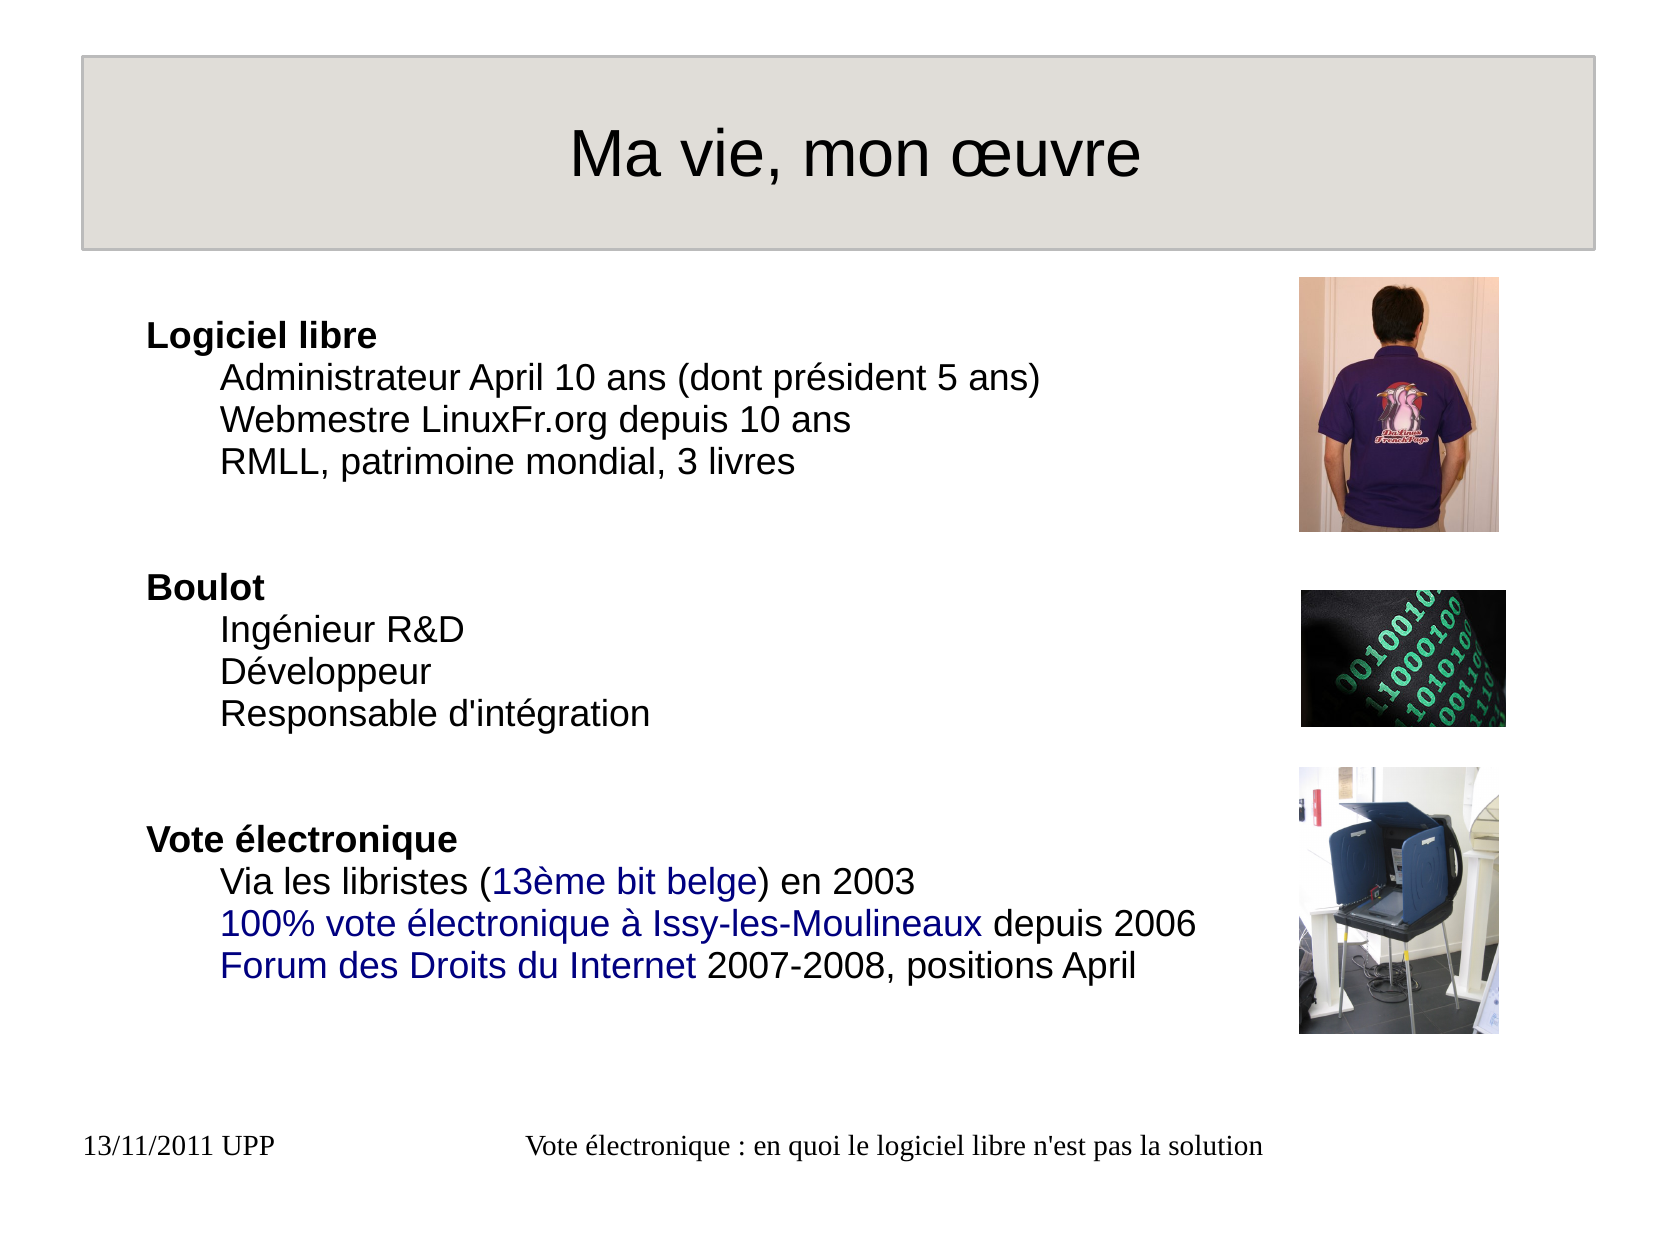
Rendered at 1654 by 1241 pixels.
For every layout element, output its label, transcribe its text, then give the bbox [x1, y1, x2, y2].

text_box Logiciel libre Administrateur April 10 ans (dont président 5 ans) Webmestre LinuxFr.org depuis 10 ans RMLL, patrimoine mondial, 3 livres Boulot Ingénieur R&D Développeur Responsable d'intégration Vote électronique Via les libristes (13ème bit belge) en 2003 100% vote électronique à Issy-les-Moulineaux depuis 2006 Forum des Droits du Internet 2007-2008, positions April [131, 307, 1288, 1119]
picture [1301, 590, 1506, 727]
picture [1299, 277, 1499, 532]
picture [1299, 767, 1499, 1034]
title Ma vie, mon œuvre [82, 56, 1595, 250]
